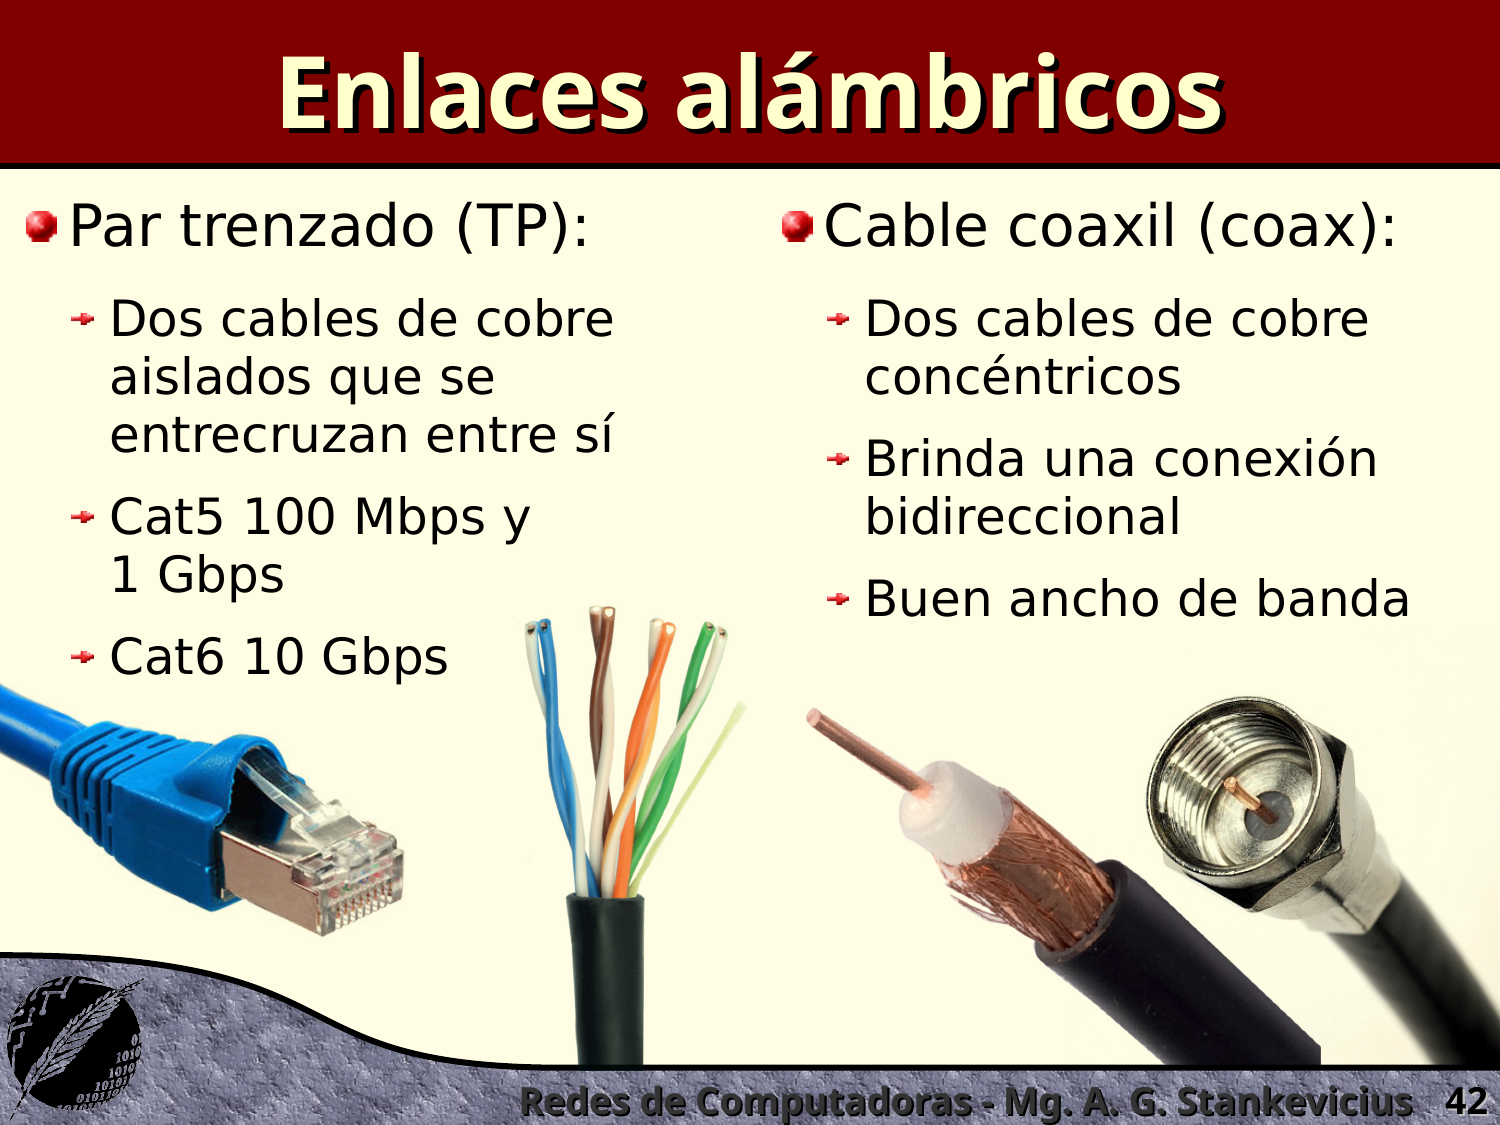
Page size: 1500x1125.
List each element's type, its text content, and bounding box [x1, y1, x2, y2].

list Cable coaxil (coax): Dos cables de cobre concéntricos Brinda una conexión bidireccional Buen ancho de banda [767, 192, 1487, 687]
picture [0, 600, 1500, 1125]
list Par trenzado (TP): Dos cables de cobre aislados que se entrecruzan entre sí Cat5 100 Mbps y 1 Gbps Cat6 10 Gbps [11, 192, 732, 845]
picture [790, 1100, 795, 1110]
title Enlaces alámbricos [15, 5, 1485, 160]
picture [1047, 1100, 1054, 1110]
